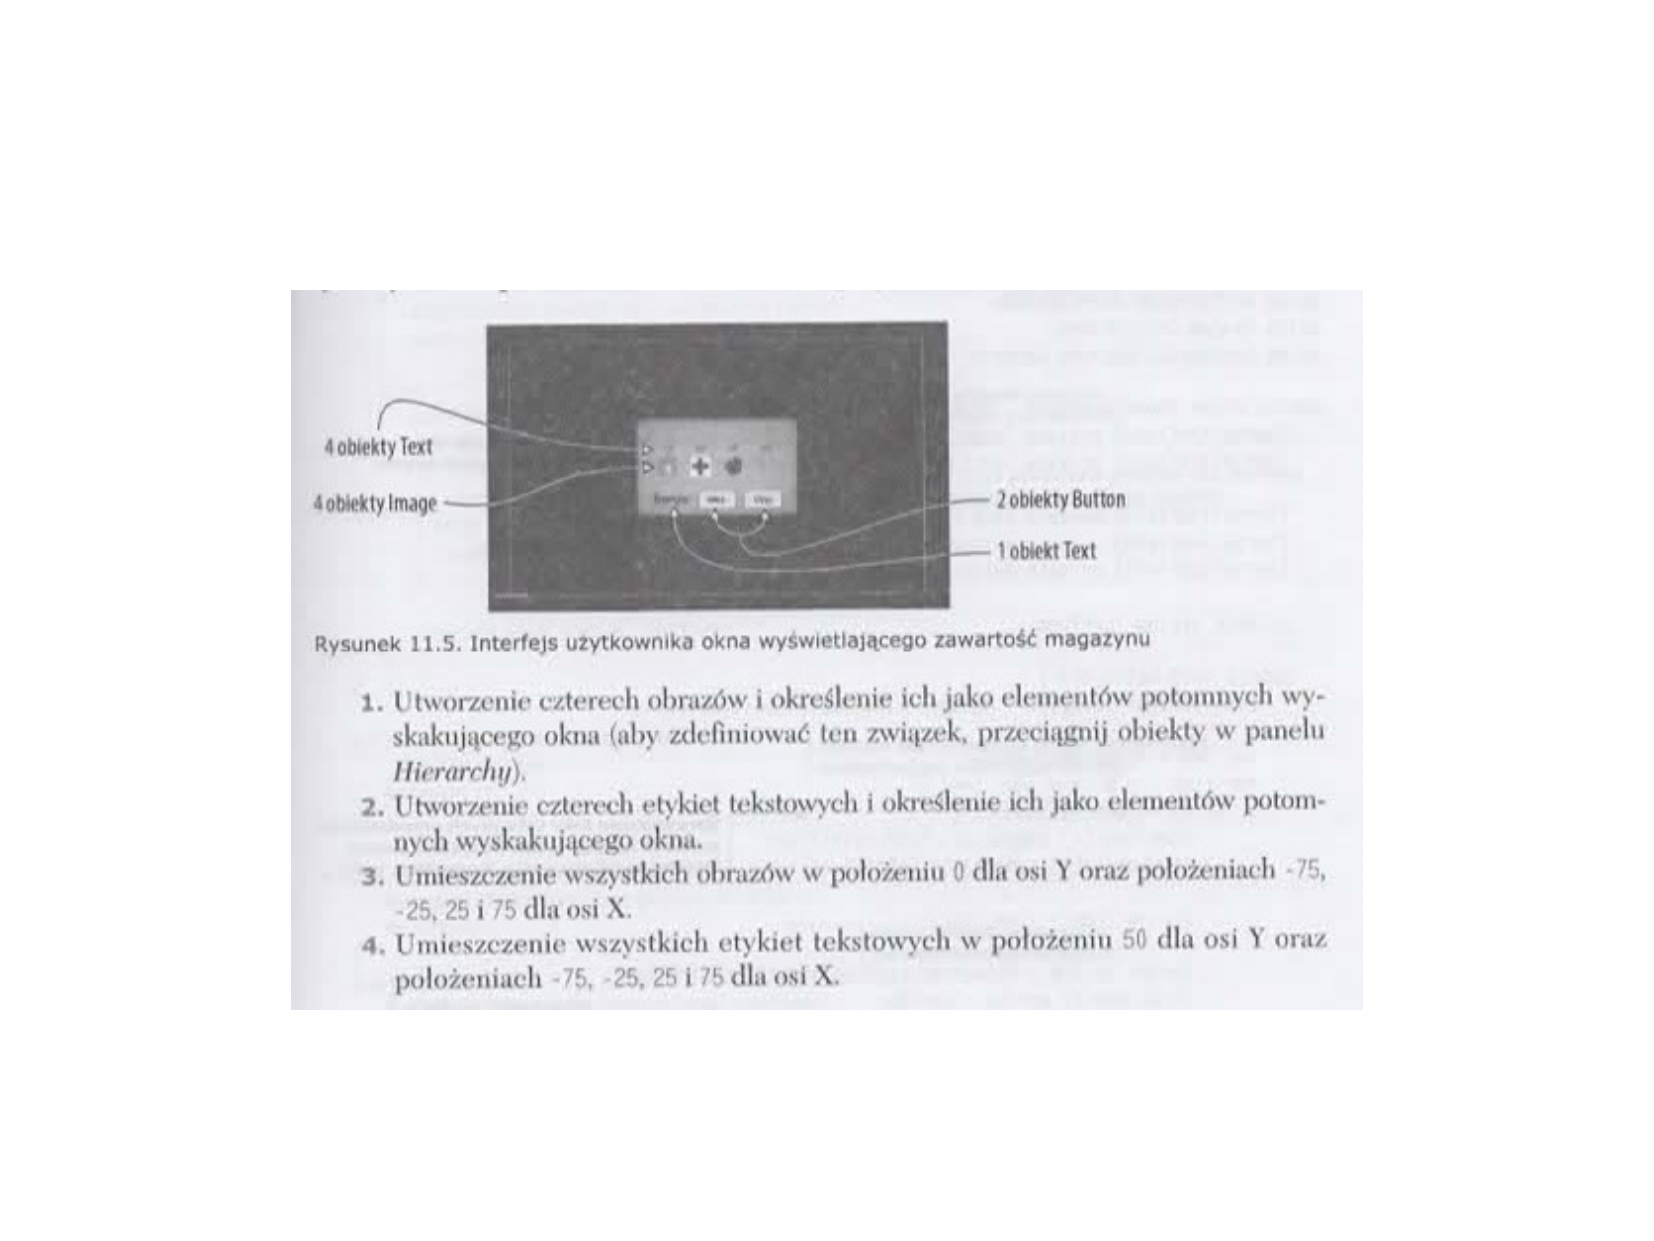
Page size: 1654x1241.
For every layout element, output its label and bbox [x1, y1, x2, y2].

picture [291, 290, 1363, 1010]
